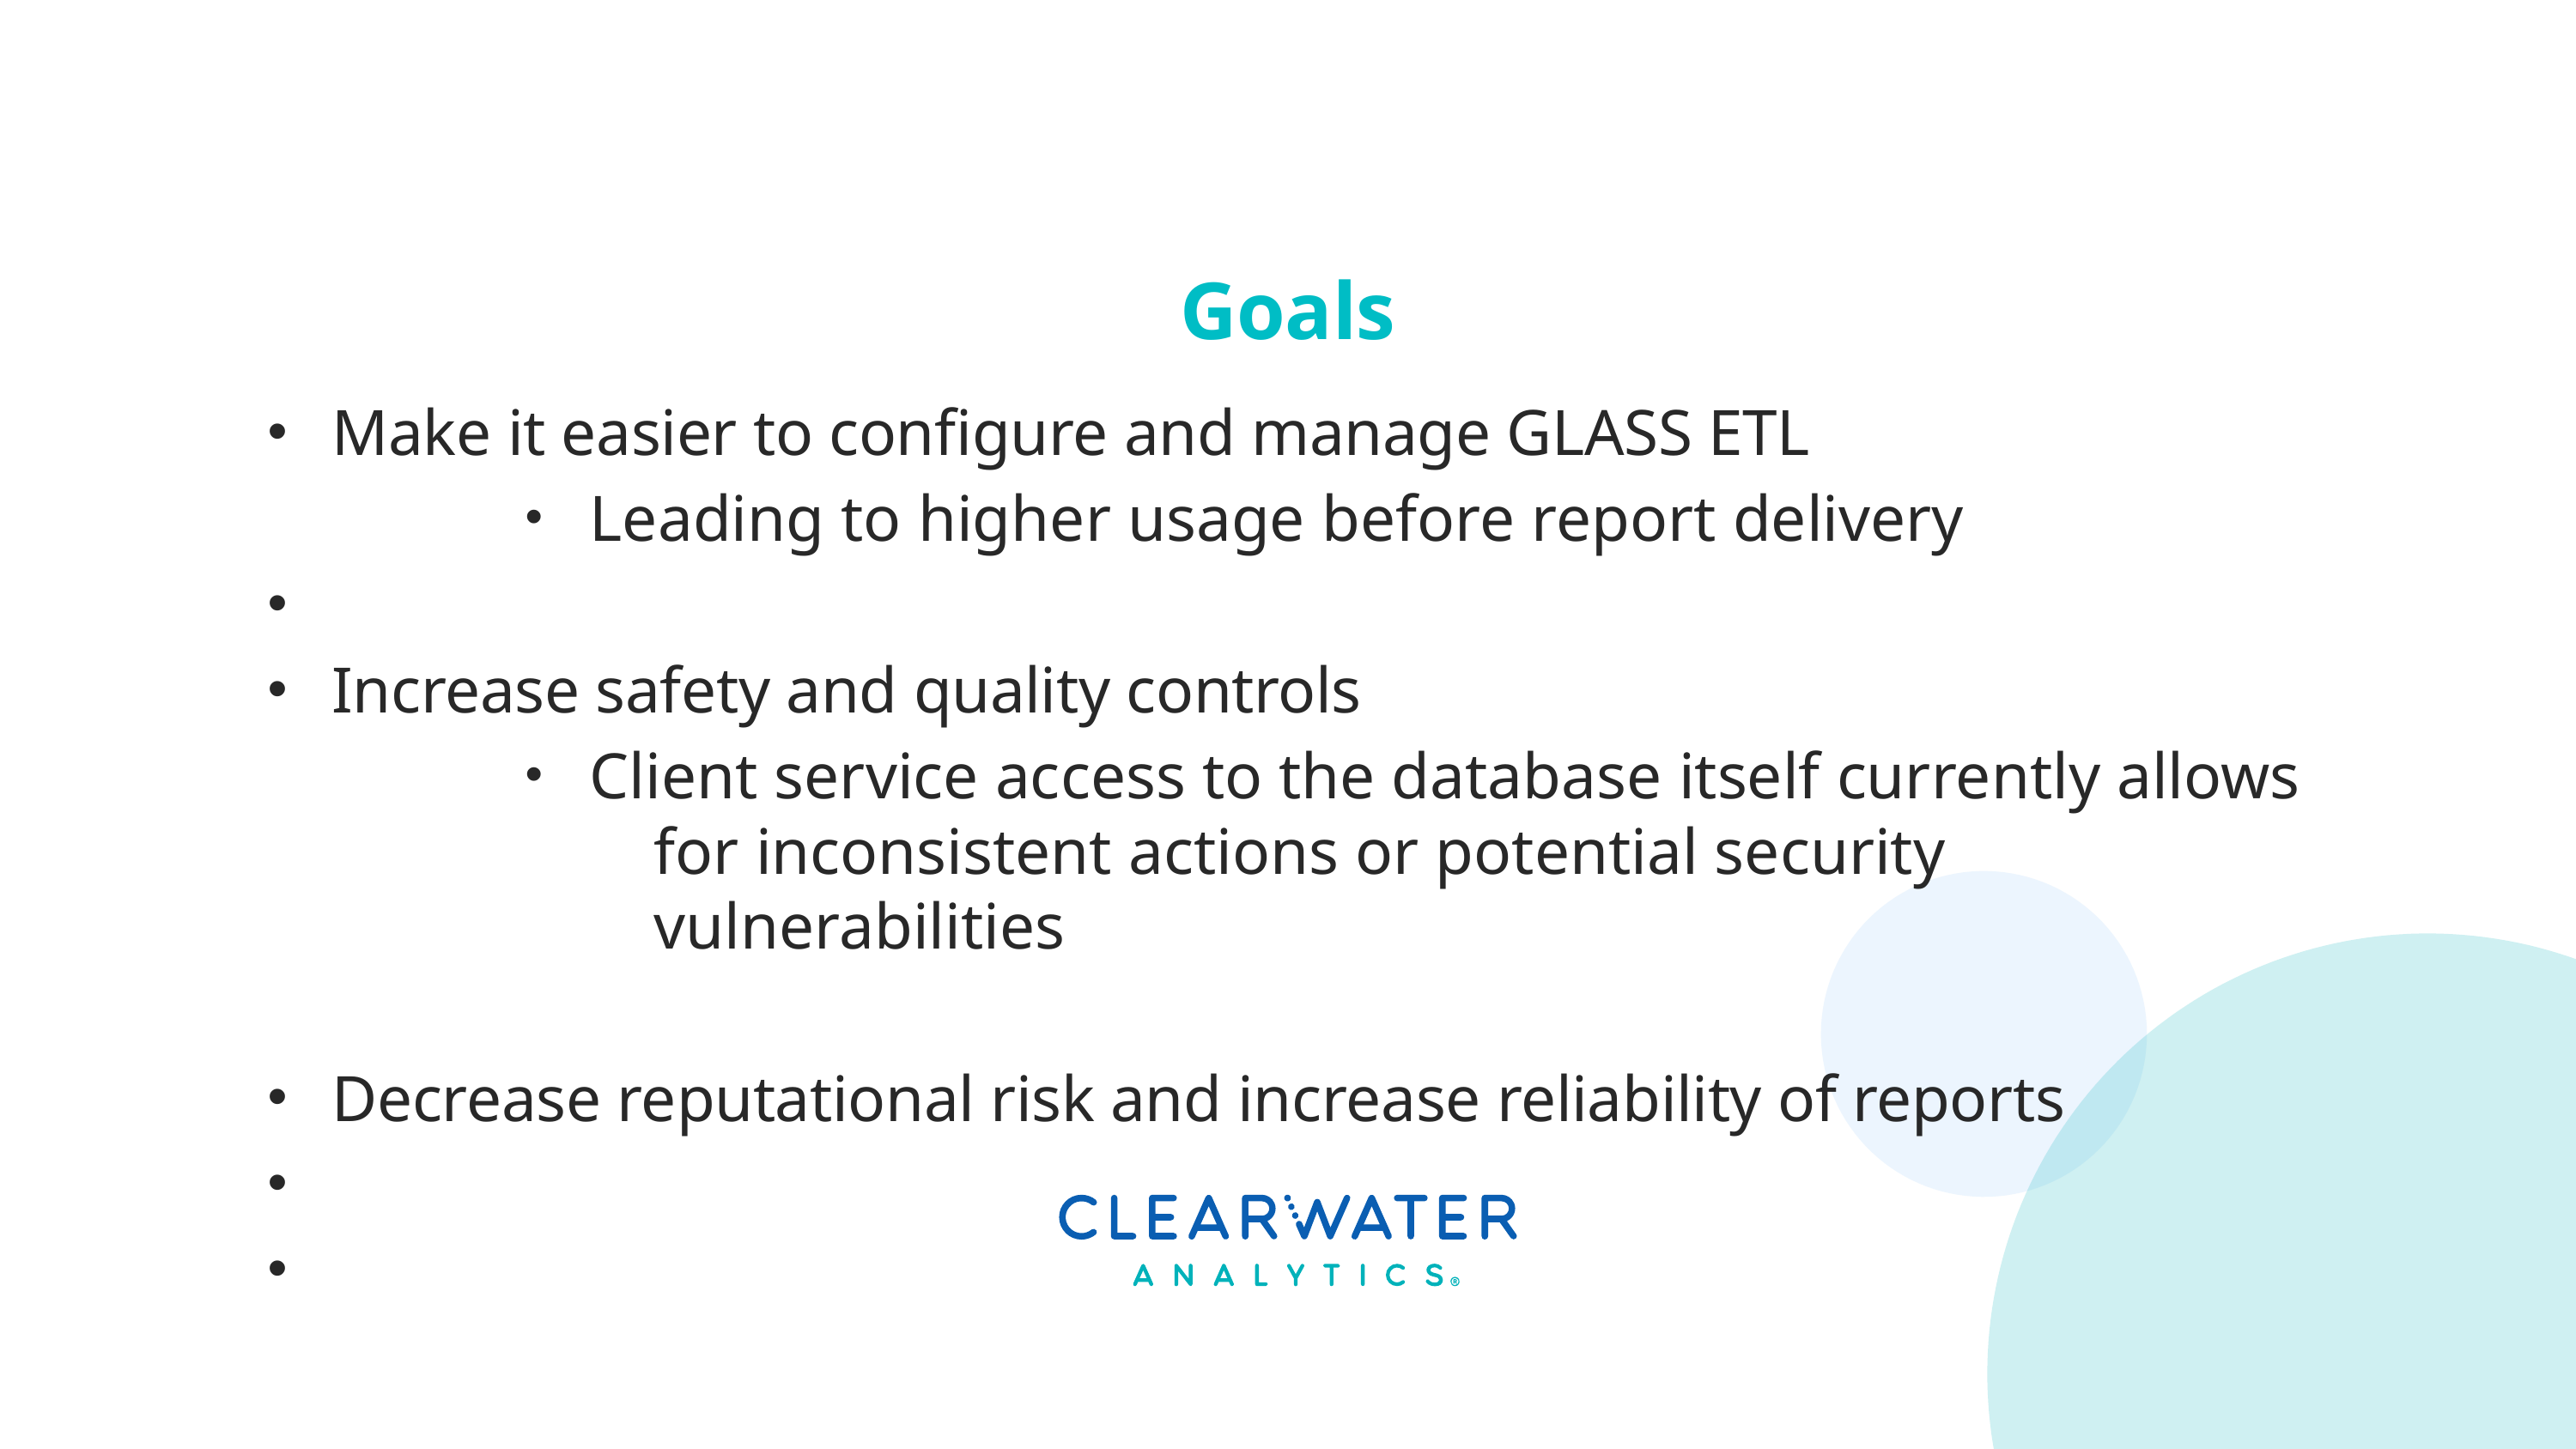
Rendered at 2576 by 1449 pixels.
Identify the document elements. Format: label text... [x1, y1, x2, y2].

list Goals [254, 228, 2322, 386]
text_box Make it easier to configure and manage GLASS ETL Leading to higher usage before report delivery Increase safety and quality controls Client service access to the database itself currently allows for inconsistent actions or potential security vulnerabilities Decrease reputational risk and increase reliability of reports [254, 386, 2322, 899]
